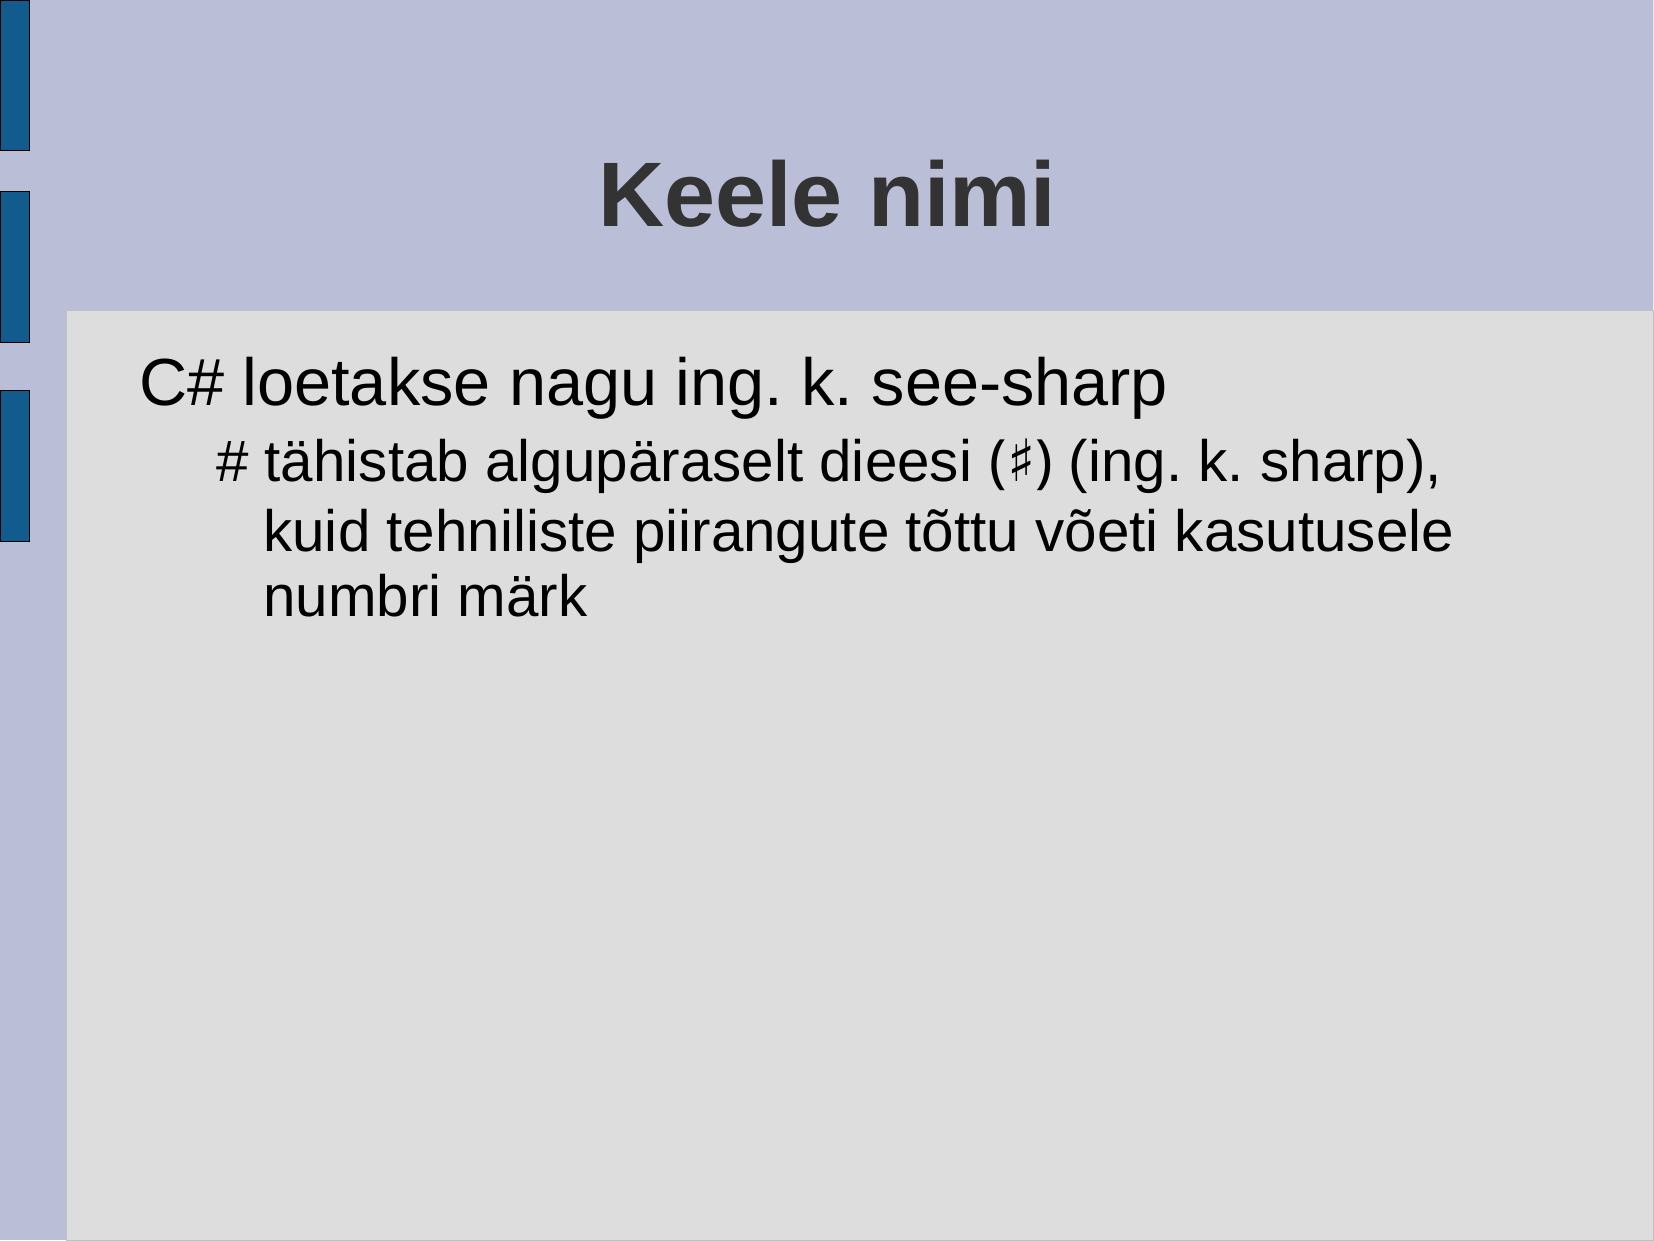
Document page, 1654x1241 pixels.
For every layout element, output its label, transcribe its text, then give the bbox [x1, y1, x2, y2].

list C# loetakse nagu ing. k. see-sharp # tähistab algupäraselt dieesi (♯) (ing. k. sharp), kuid tehniliste piirangute tõttu võeti kasutusele numbri märk [121, 344, 1534, 1127]
title Keele nimi [121, 91, 1534, 299]
